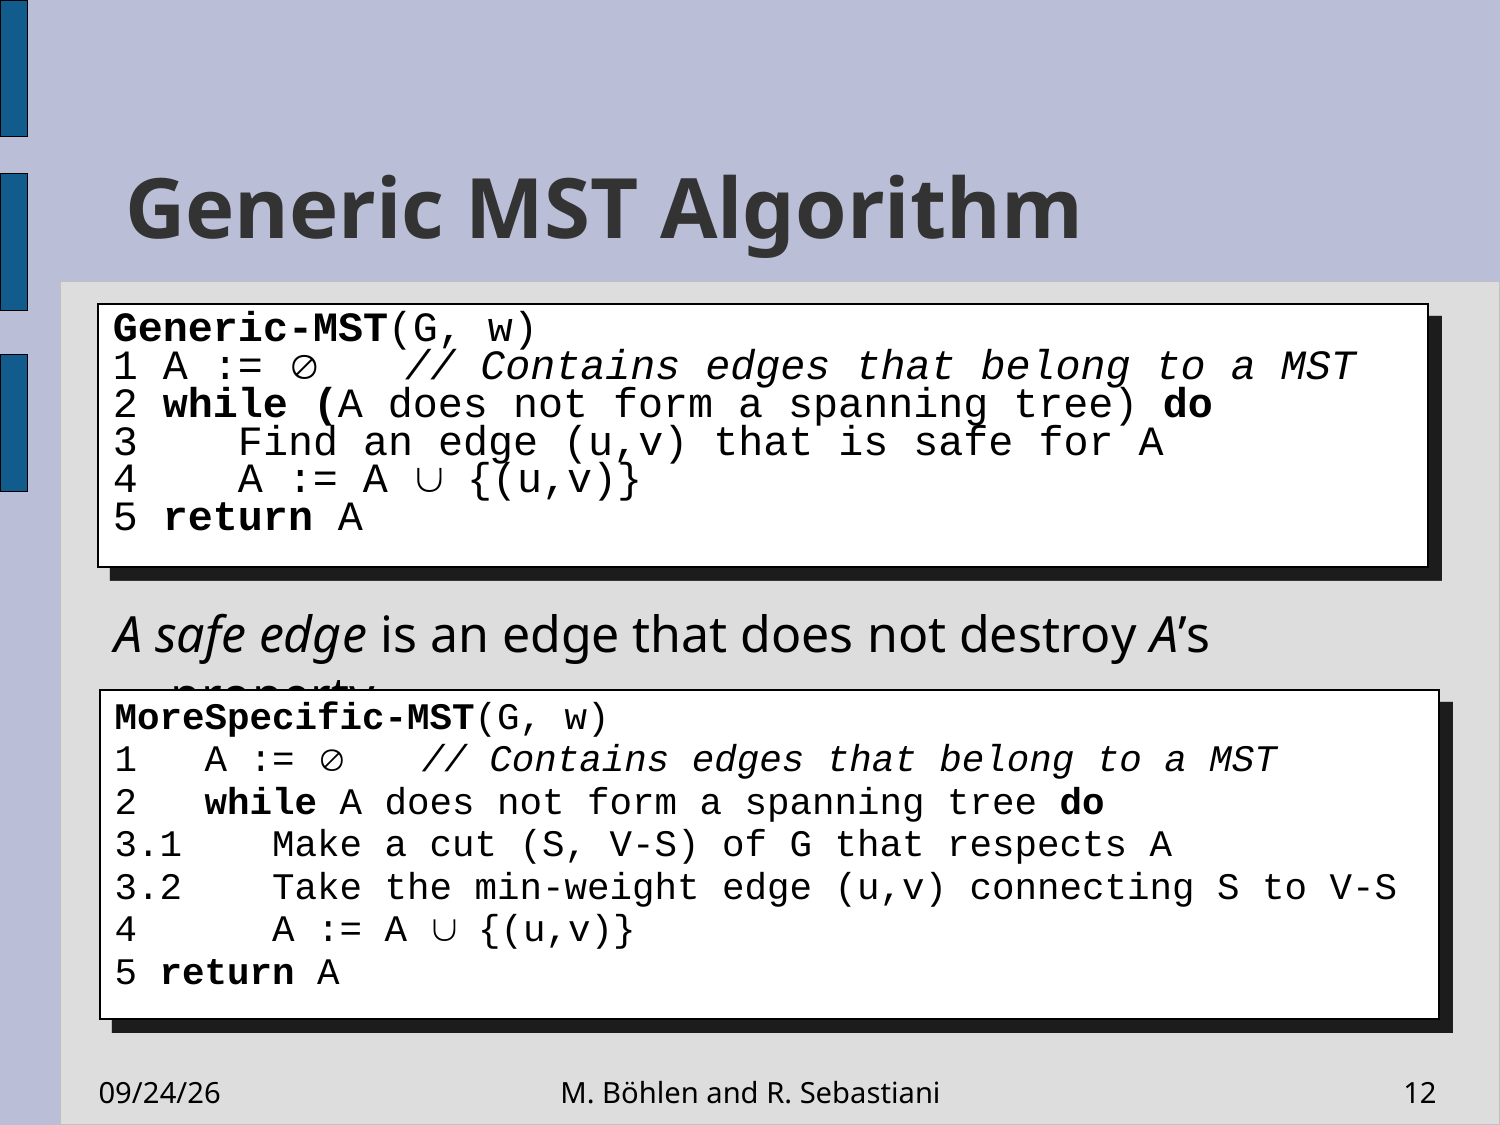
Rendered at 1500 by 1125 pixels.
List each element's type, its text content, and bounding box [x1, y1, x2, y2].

list Generic-MST(G, w) 1 A := // Contains edges that belong to a MST 2 while (A does not form a spanning tree) do 3 Find an edge (u,v) that is safe for A 4 A := A {(u,v)} 5 return A [97, 303, 1428, 568]
title Generic MST Algorithm [110, 67, 1392, 271]
text_box MoreSpecific-MST(G, w) 1 A := // Contains edges that belong to a MST 2 while A does not form a spanning tree do 3.1 Make a cut (S, V-S) of G that respects A 3.2 Take the min-weight edge (u,v) connecting S to V-S 4 A := A {(u,v)} 5 return A [99, 690, 1439, 1020]
text_box A safe edge is an edge that does not destroy A’s property. [99, 595, 1448, 691]
